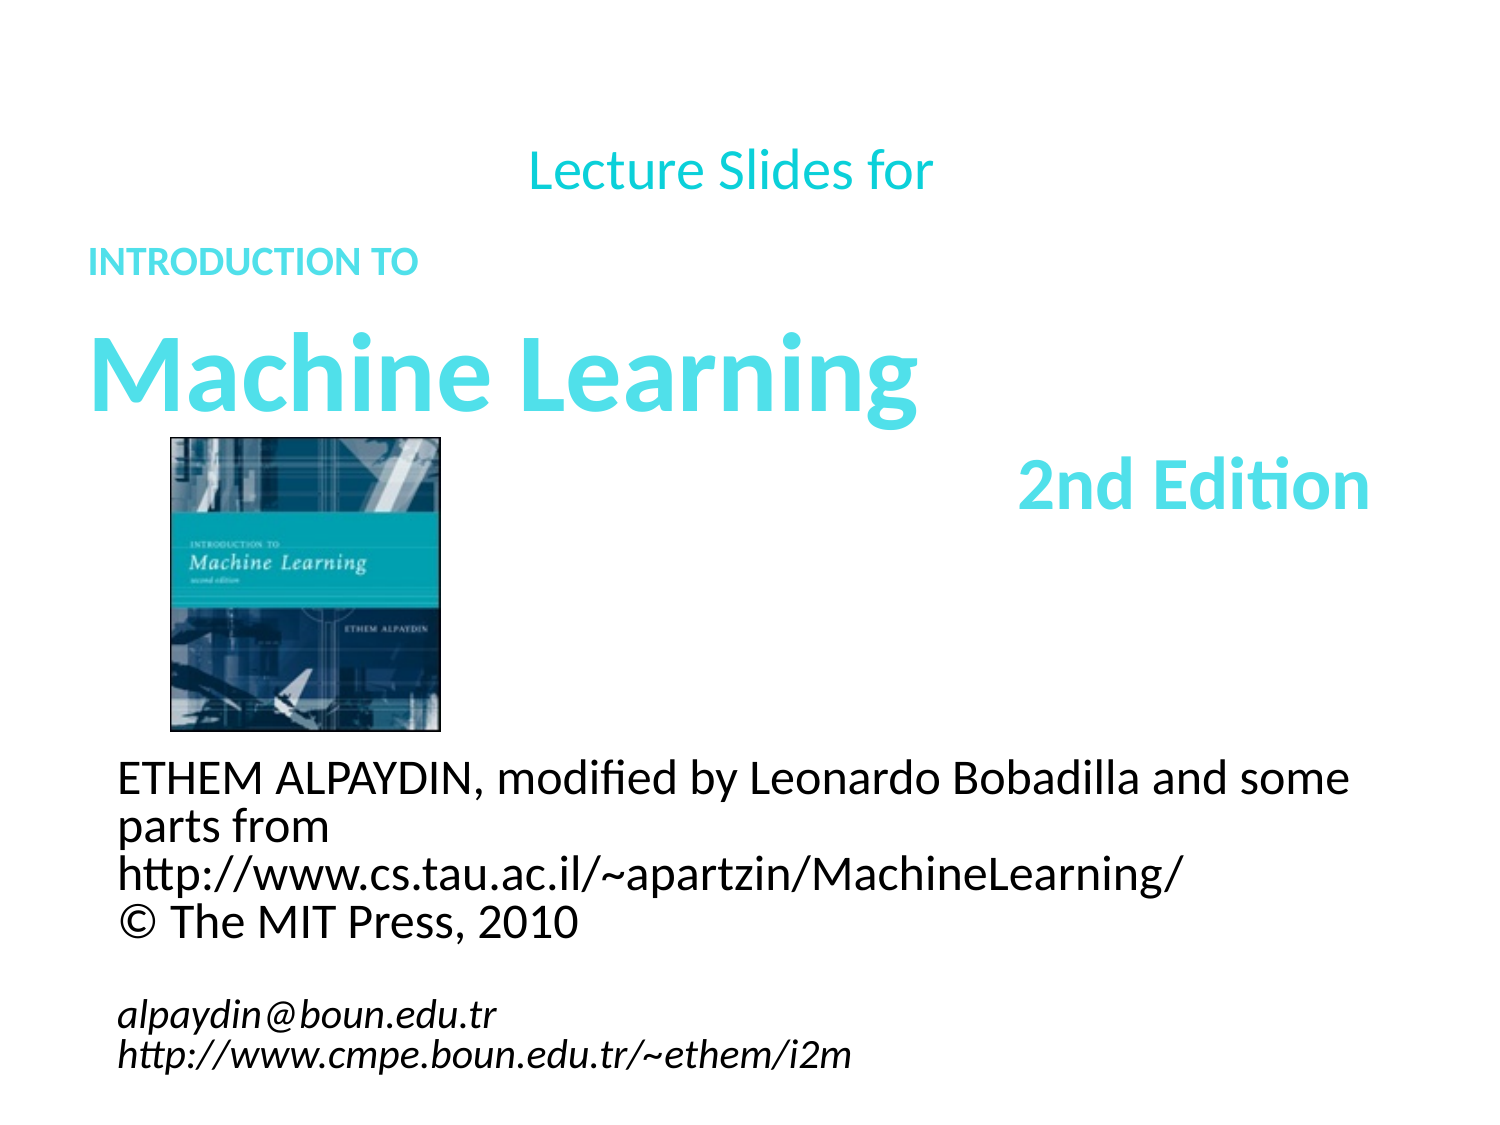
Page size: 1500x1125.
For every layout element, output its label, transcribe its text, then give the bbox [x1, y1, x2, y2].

text_box ETHEM ALPAYDIN, modified by Leonardo Bobadilla and some parts from http://www.cs.tau.ac.il/~apartzin/MachineLearning/ © The MIT Press, 2010 alpaydin@boun.edu.tr http://www.cmpe.boun.edu.tr/~ethem/i2ml2e [117, 749, 1405, 1036]
picture [170, 437, 441, 732]
text_box Lecture Slides for [513, 137, 1317, 279]
text_box INTRODUCTION TO Machine Learning 2nd Edition [87, 224, 1375, 525]
